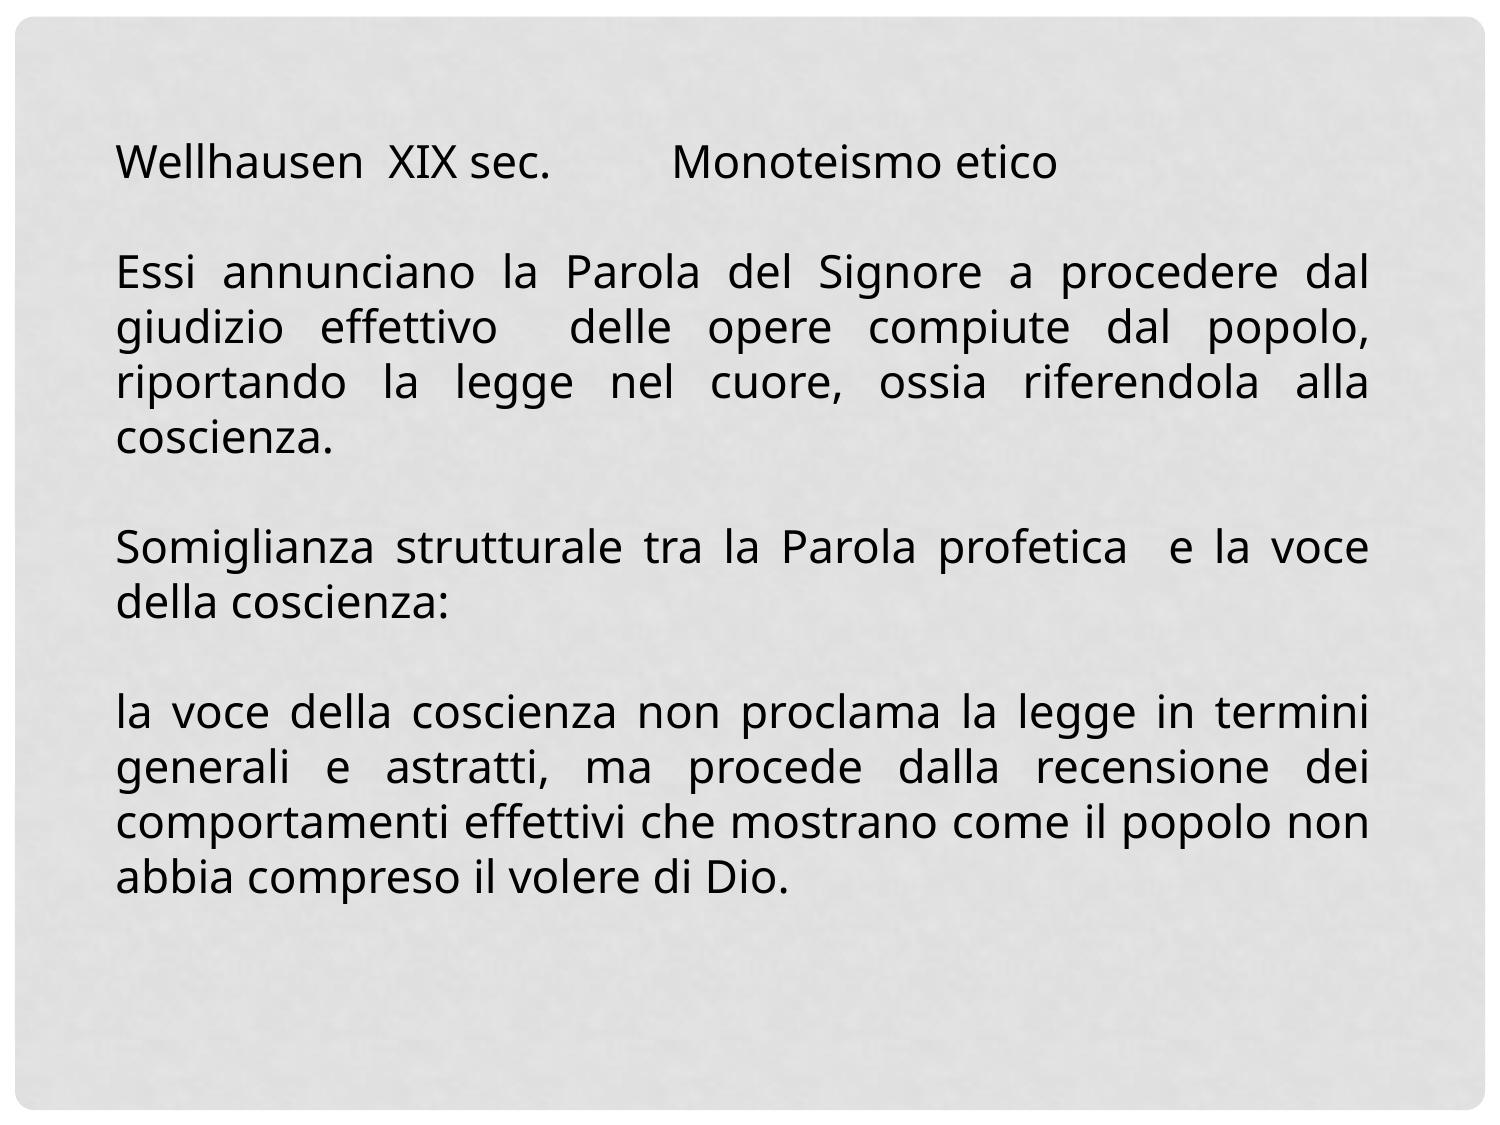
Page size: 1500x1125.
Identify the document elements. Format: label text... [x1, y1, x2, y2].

text_box Wellhausen XIX sec. Monoteismo etico Essi annunciano la Parola del Signore a procedere dal giudizio effettivo delle opere compiute dal popolo, riportando la legge nel cuore, ossia riferendola alla coscienza. Somiglianza strutturale tra la Parola profetica e la voce della coscienza: la voce della coscienza non proclama la legge in termini generali e astratti, ma procede dalla recensione dei comportamenti effettivi che mostrano come il popolo non abbia compreso il volere di Dio. [100, 125, 1388, 1009]
